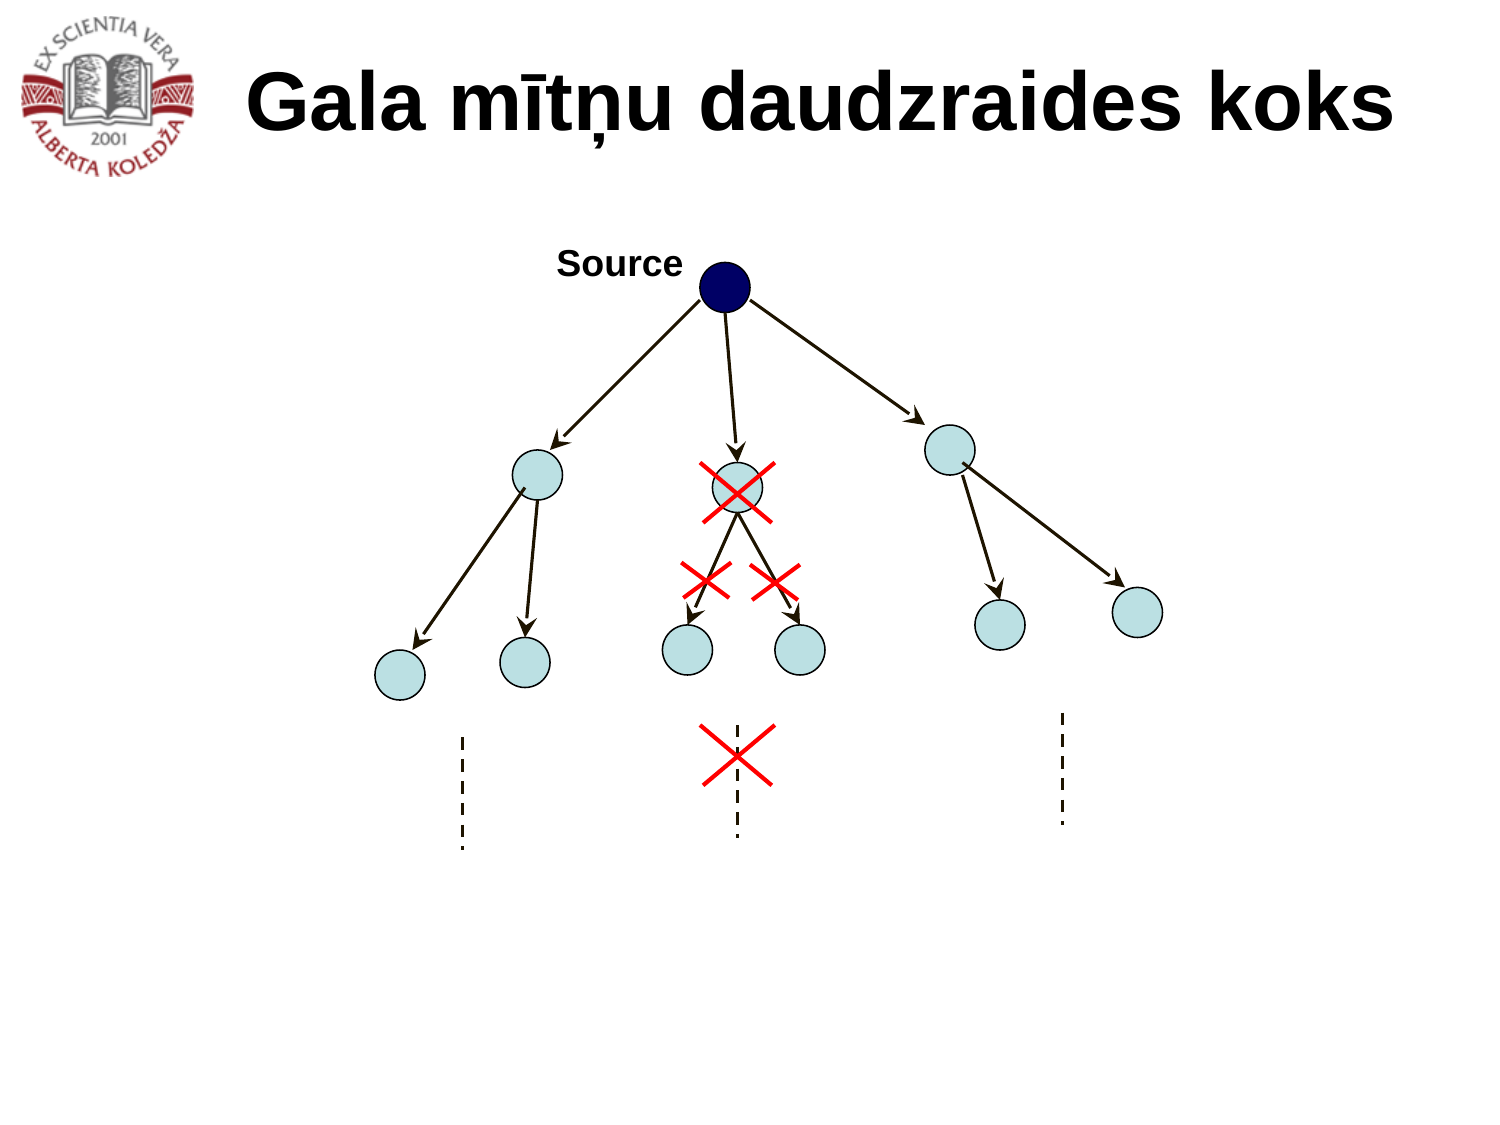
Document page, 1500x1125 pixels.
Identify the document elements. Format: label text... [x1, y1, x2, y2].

text_box [662, 624, 713, 676]
picture [21, 16, 194, 177]
text_box [512, 449, 563, 500]
text_box [974, 600, 1026, 651]
title Gala mītņu daudzraides koks [187, 39, 1425, 156]
text_box [717, 462, 758, 490]
text_box [1112, 587, 1163, 638]
text_box [742, 478, 763, 506]
text_box [374, 650, 426, 701]
text_box [774, 624, 826, 676]
text_box [699, 262, 751, 313]
text_box [500, 637, 551, 688]
text_box [724, 498, 751, 513]
text_box Source [541, 230, 699, 292]
text_box [924, 425, 976, 476]
text_box [712, 478, 732, 505]
